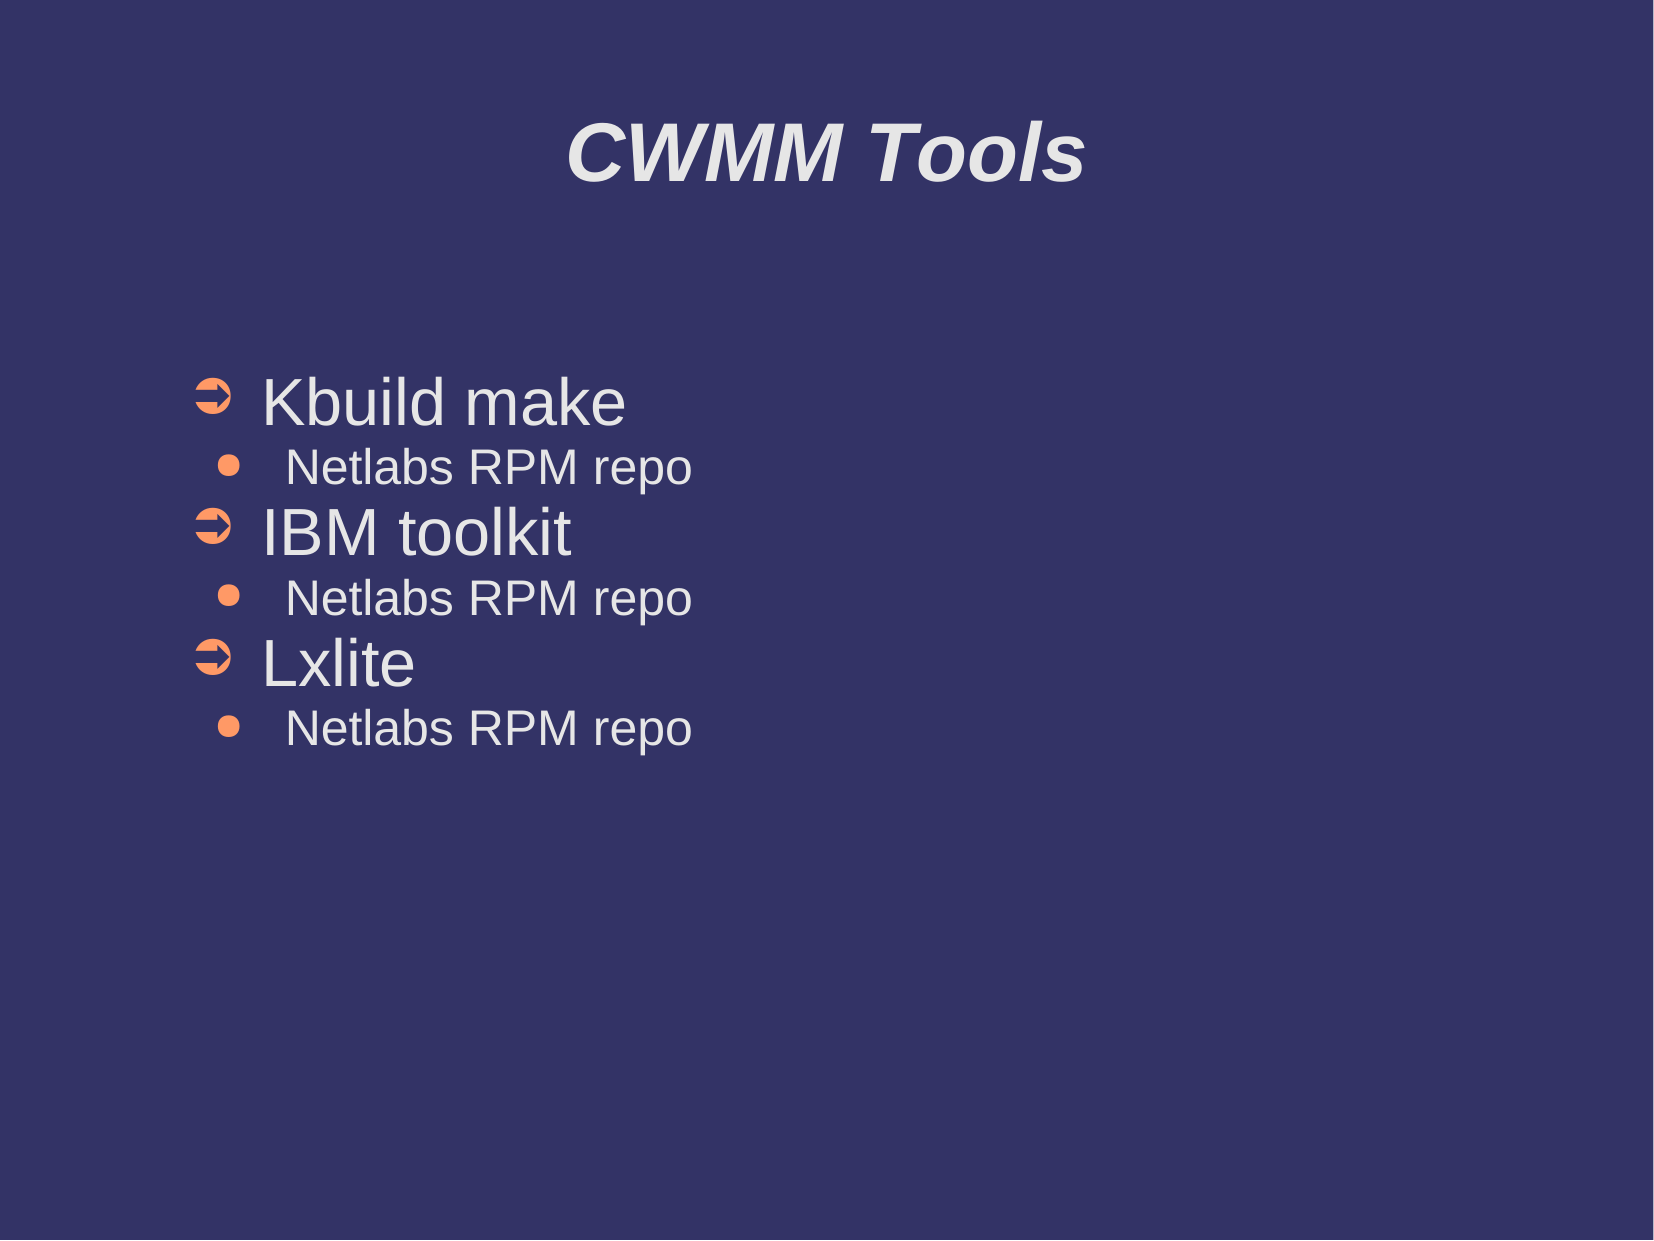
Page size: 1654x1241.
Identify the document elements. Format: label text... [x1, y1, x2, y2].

title CWMM Tools [82, 49, 1571, 257]
list Kbuild make Netlabs RPM repo IBM toolkit Netlabs RPM repo Lxlite Netlabs RPM repo [178, 364, 1570, 1147]
